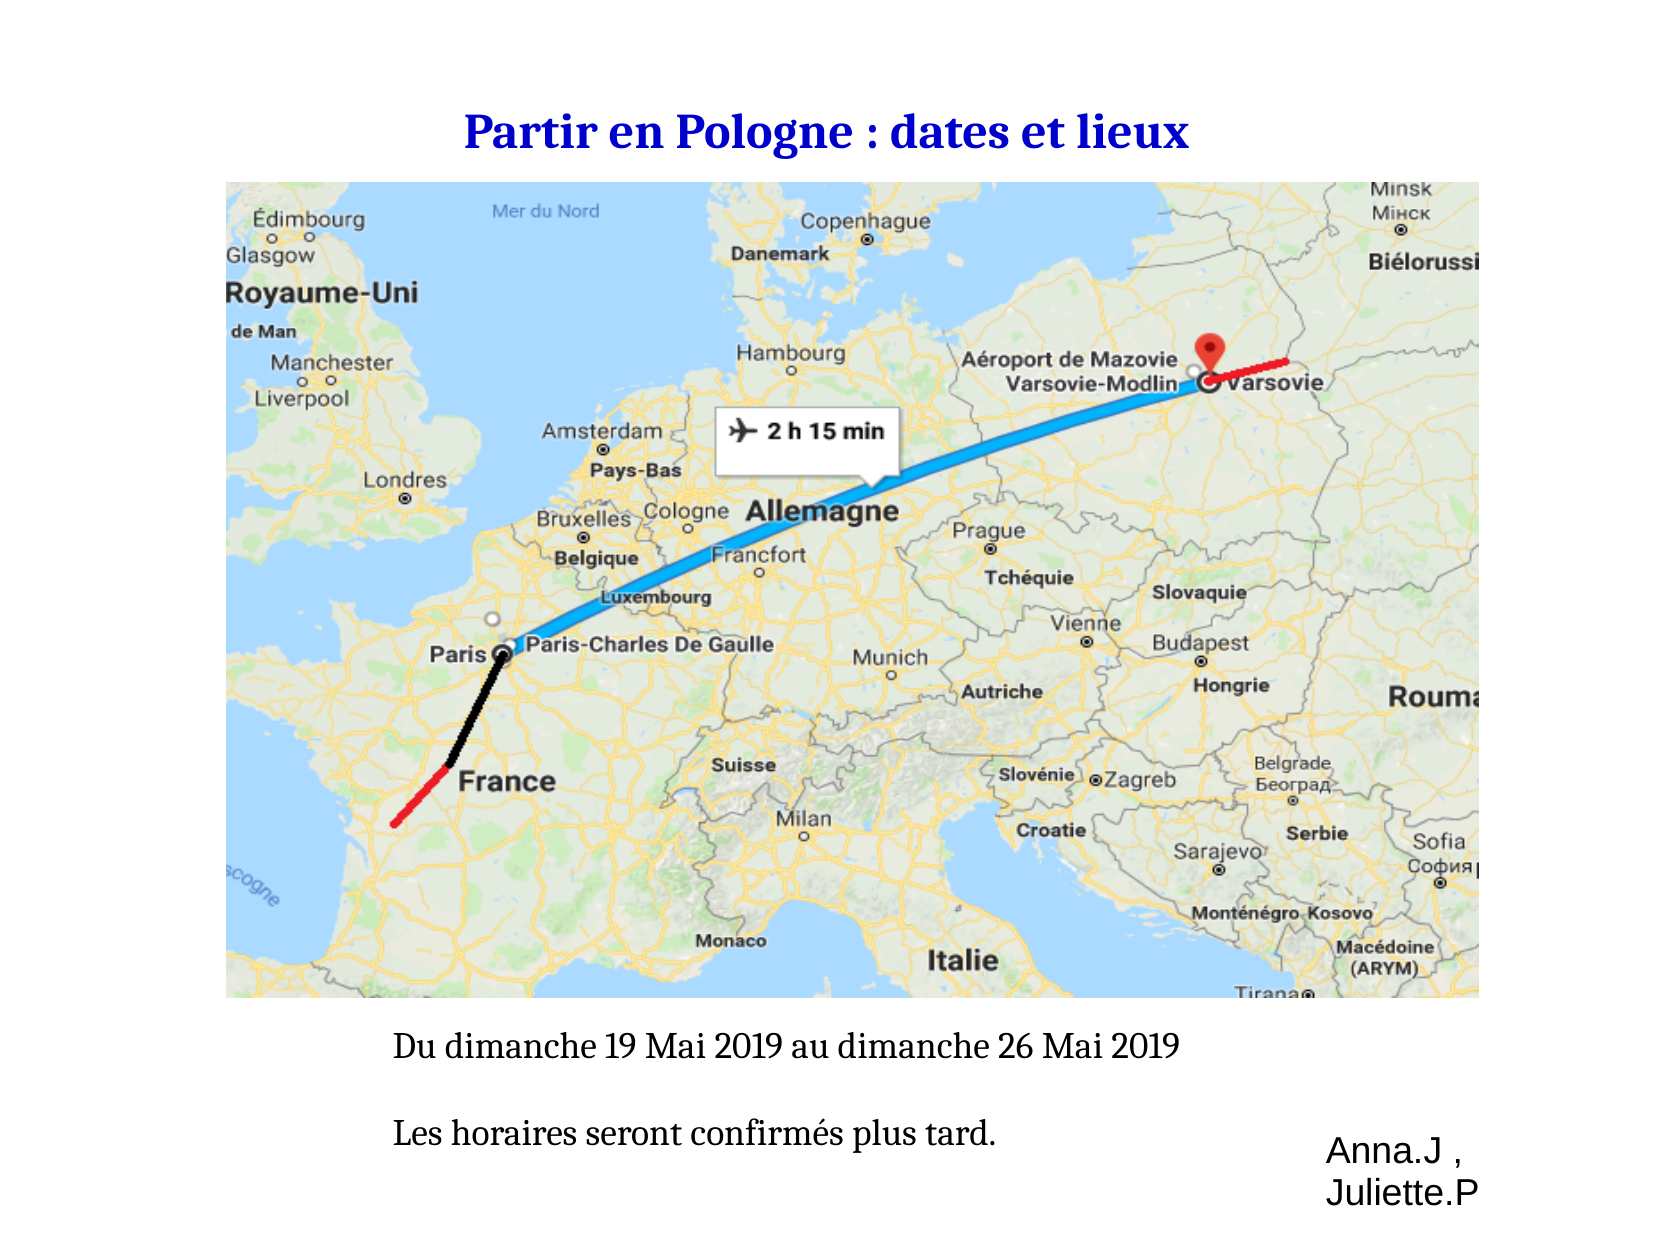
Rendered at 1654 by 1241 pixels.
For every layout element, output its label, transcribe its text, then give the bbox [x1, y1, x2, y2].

text_box Anna.J , Juliette.P [1311, 1122, 1642, 1221]
text_box Du dimanche 19 Mai 2019 au dimanche 26 Mai 2019 Les horaires seront confirmés plus tard. [377, 1017, 1300, 1241]
picture [226, 182, 1479, 998]
title Partir en Pologne : dates et lieux [82, 29, 1571, 237]
